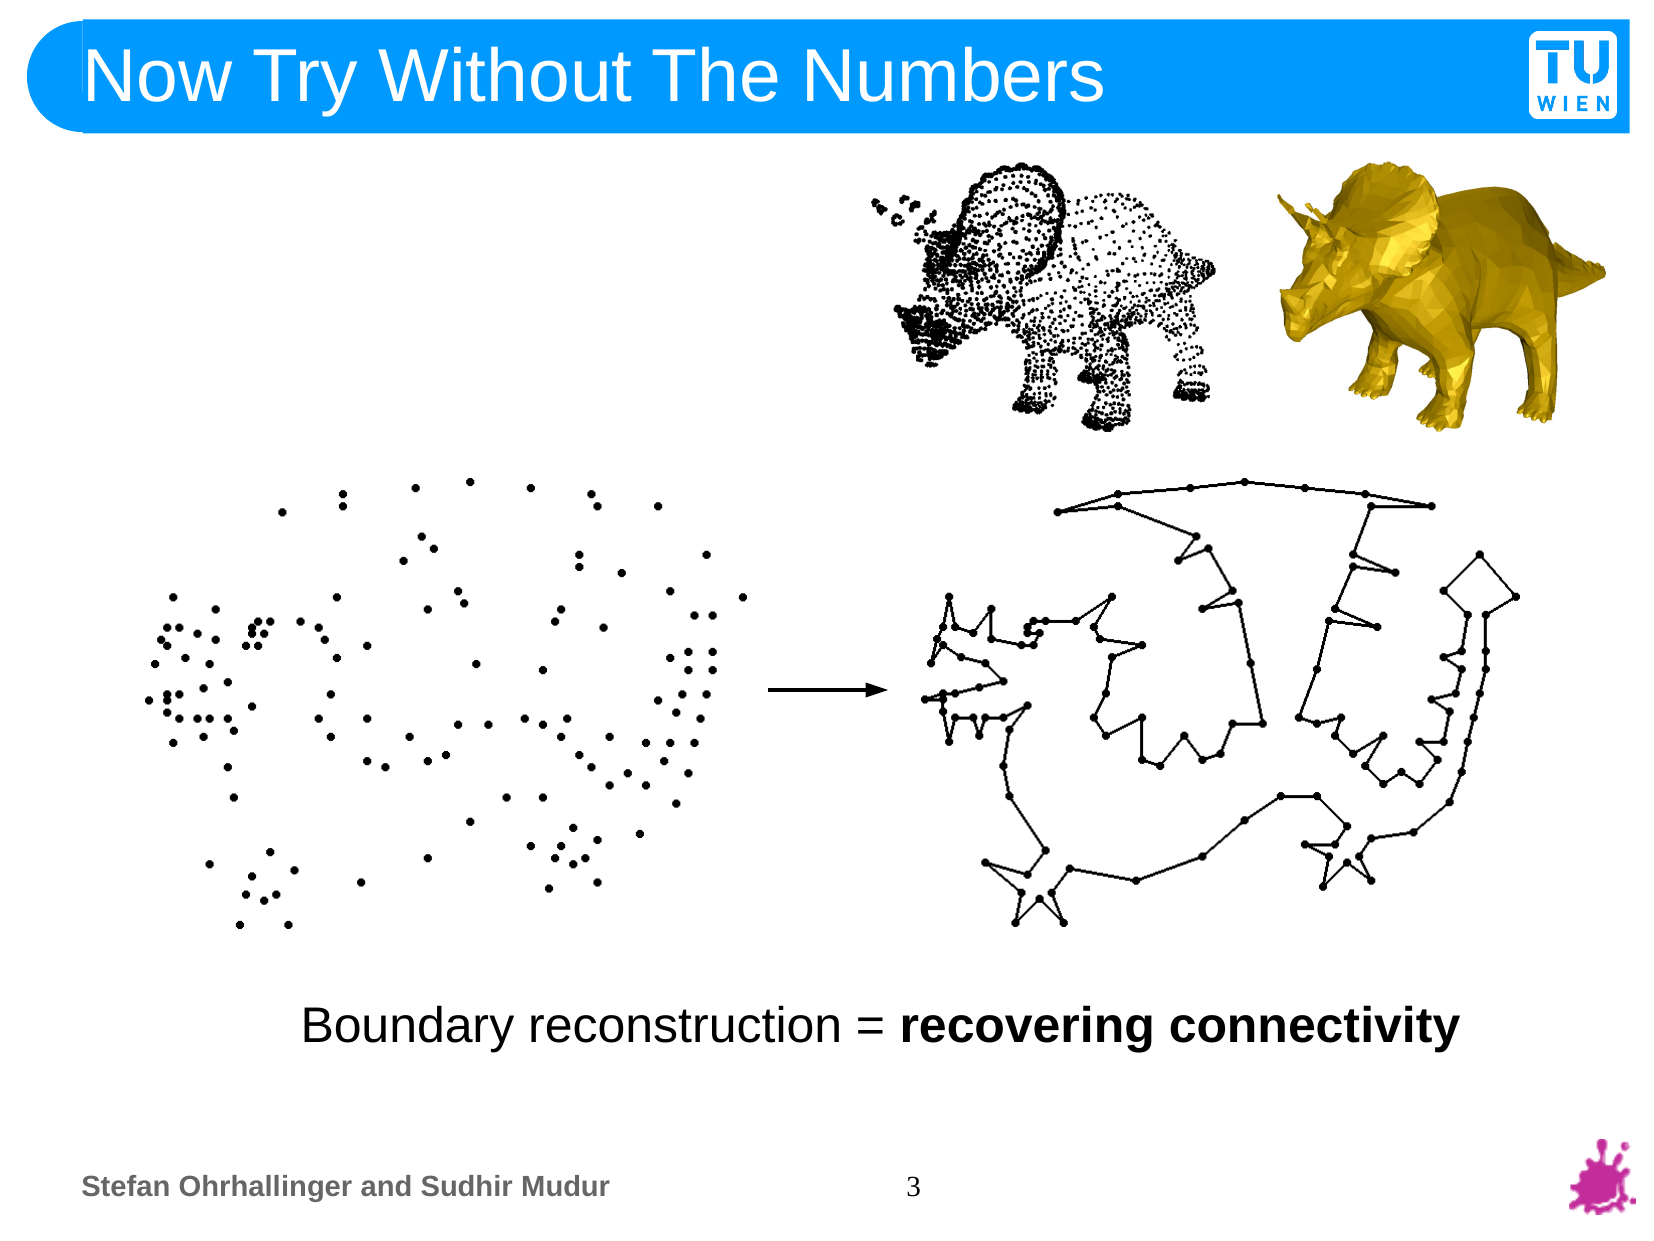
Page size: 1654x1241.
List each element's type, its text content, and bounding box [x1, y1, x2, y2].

title Now Try Without The Numbers [82, 33, 1486, 118]
picture [1277, 161, 1606, 432]
picture [1569, 1139, 1636, 1215]
picture [1529, 31, 1617, 119]
text_box Boundary reconstruction = recovering connectivity [60, 990, 1476, 1061]
picture [871, 162, 1216, 432]
picture [921, 478, 1520, 927]
picture [145, 478, 747, 929]
